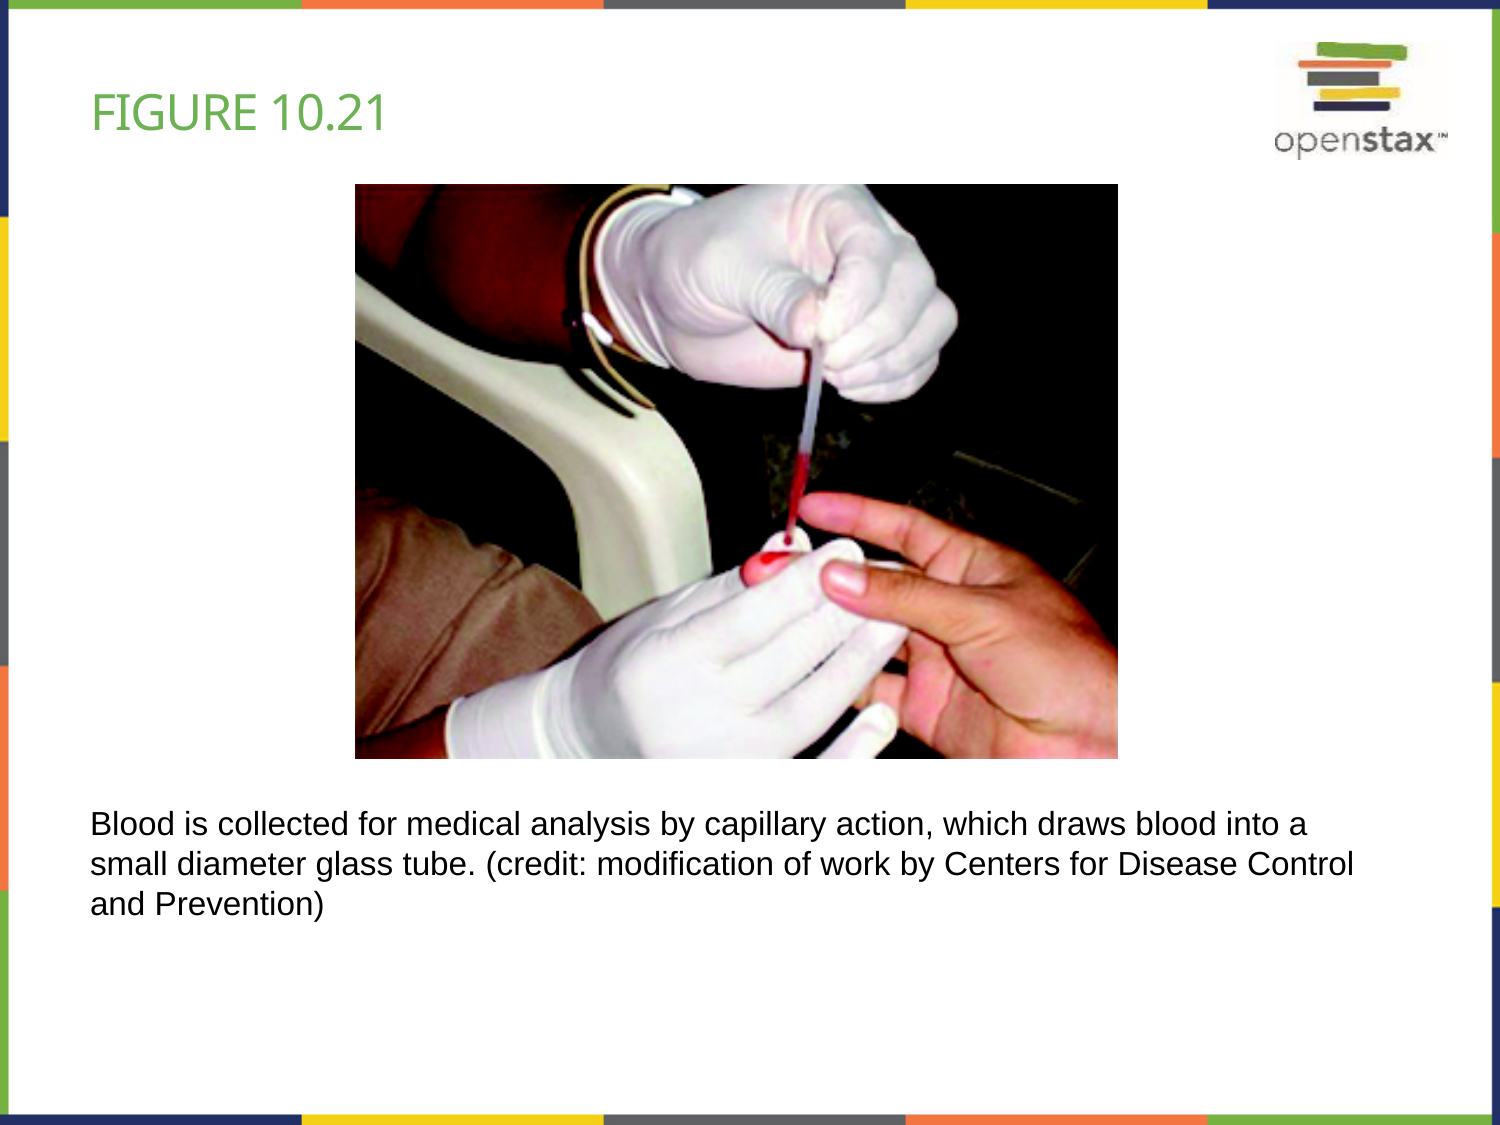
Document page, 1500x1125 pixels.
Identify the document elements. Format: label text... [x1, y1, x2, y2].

title Figure 10.21 [75, 39, 1398, 148]
list Blood is collected for medical analysis by capillary action, which draws blood into a small diameter glass tube. (credit: modification of work by Centers for Disease Control and Prevention) [75, 794, 1398, 986]
picture [0, 0, 1500, 1125]
